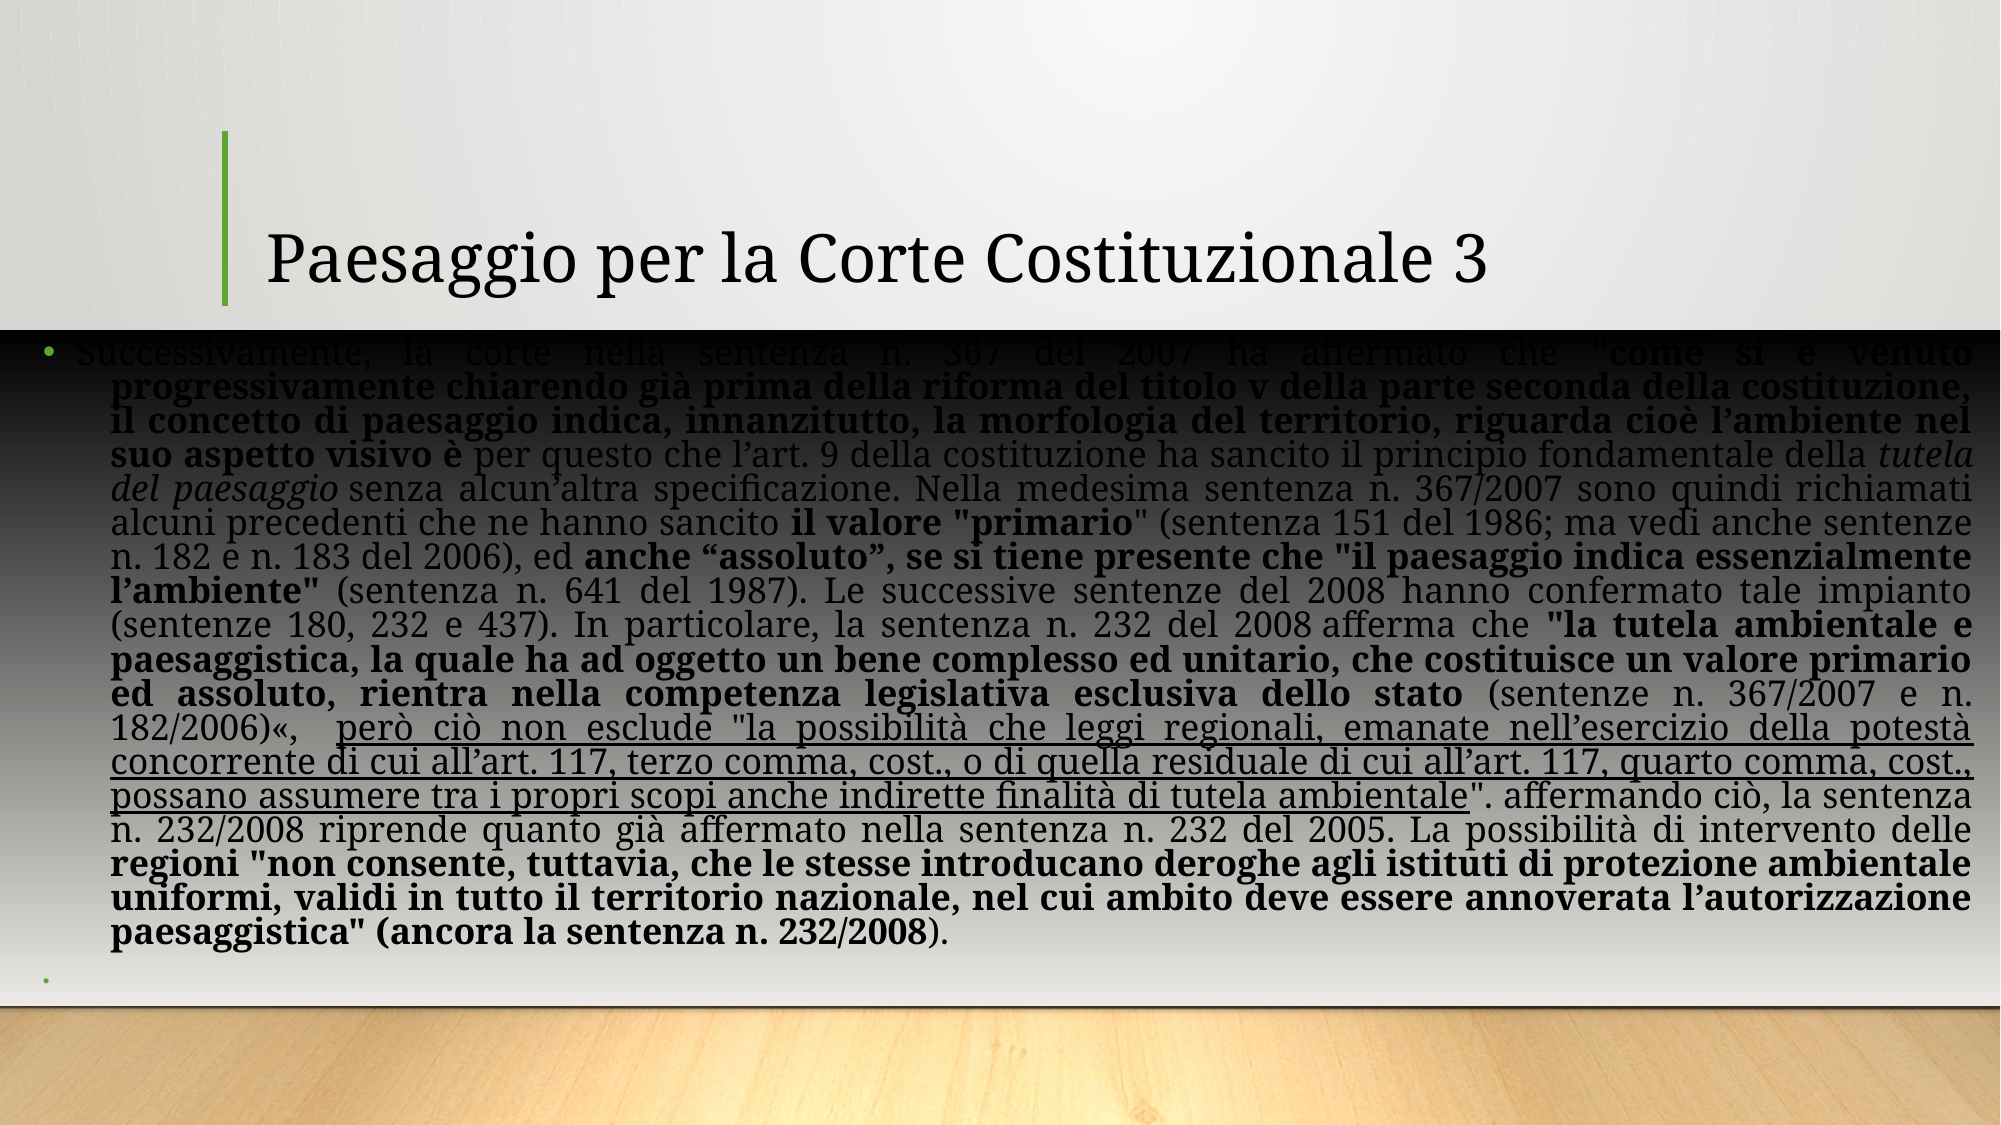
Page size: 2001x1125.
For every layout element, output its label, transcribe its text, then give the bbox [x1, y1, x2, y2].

title Paesaggio per la Corte Costituzionale 3 [251, 131, 1814, 305]
list Successivamente, la corte nella sentenza n. 367 del 2007 ha affermato che "come si è venuto progressivamente chiarendo già prima della riforma del titolo v della parte seconda della costituzione, il concetto di paesaggio indica, innanzitutto, la morfologia del territorio, riguarda cioè l’ambiente nel suo aspetto visivo è per questo che l’art. 9 della costituzione ha sancito il principio fondamentale della tutela del paesaggio senza alcun’altra specificazione. Nella medesima sentenza n. 367/2007 sono quindi richiamati alcuni precedenti che ne hanno sancito il valore "primario" (sentenza 151 del 1986; ma vedi anche sentenze n. 182 e n. 183 del 2006), ed anche “assoluto”, se si tiene presente che "il paesaggio indica essenzialmente l’ambiente" (sentenza n. 641 del 1987). Le successive sentenze del 2008 hanno confermato tale impianto (sentenze 180, 232 e 437). In particolare, la sentenza n. 232 del 2008 afferma che "la tutela ambientale e paesaggistica, la quale ha ad oggetto un bene complesso ed unitario, che costituisce un valore primario ed assoluto, rientra nella competenza legislativa esclusiva dello stato (sentenze n. 367/2007 e n. 182/2006)«, però ciò non esclude "la possibilità che leggi regionali, emanate nell’esercizio della potestà concorrente di cui all’art. 117, terzo comma, cost., o di quella residuale di cui all’art. 117, quarto comma, cost., possano assumere tra i propri scopi anche indirette finalità di tutela ambientale". affermando ciò, la sentenza n. 232/2008 riprende quanto già affermato nella sentenza n. 232 del 2005. La possibilità di intervento delle regioni "non consente, tuttavia, che le stesse introducano deroghe agli istituti di protezione ambientale uniformi, validi in tutto il territorio nazionale, nel cui ambito deve essere annoverata l’autorizzazione paesaggistica" (ancora la sentenza n. 232/2008). [27, 330, 1989, 964]
